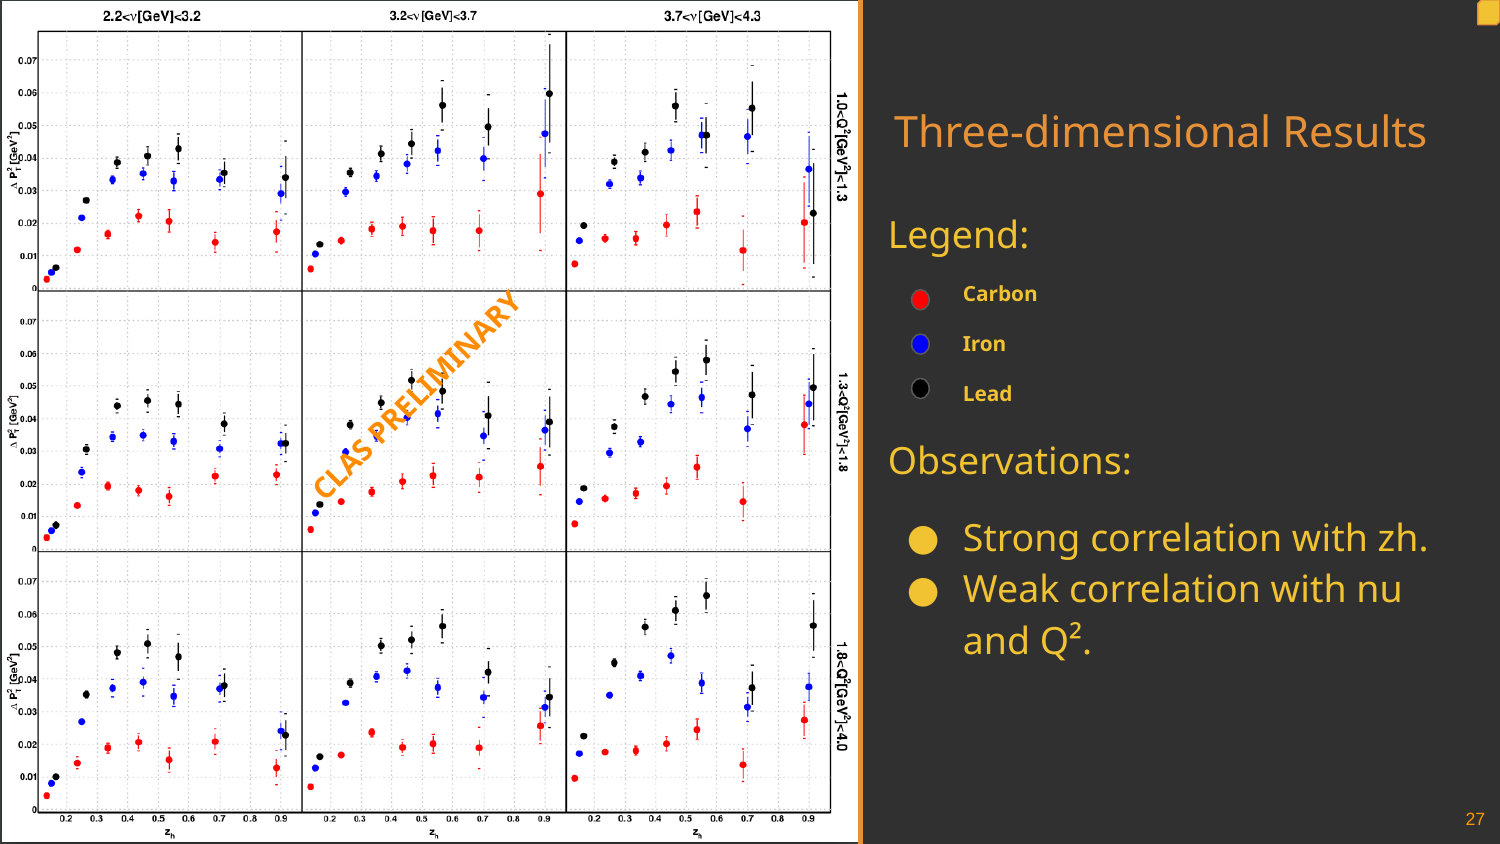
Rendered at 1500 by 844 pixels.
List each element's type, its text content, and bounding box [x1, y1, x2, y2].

text_box CLAS PRELIMINARY [66, 45, 815, 794]
text_box [911, 378, 930, 399]
text_box [911, 289, 930, 310]
text_box Three-dimensional Results [873, 89, 1449, 184]
text_box Legend: Carbon Iron Lead Observations: Strong correlation with zh. Weak correlation with nu and Q². [873, 189, 1449, 685]
text_box [911, 334, 930, 355]
picture [0, 0, 859, 844]
slide_number <number> [1437, 792, 1500, 844]
